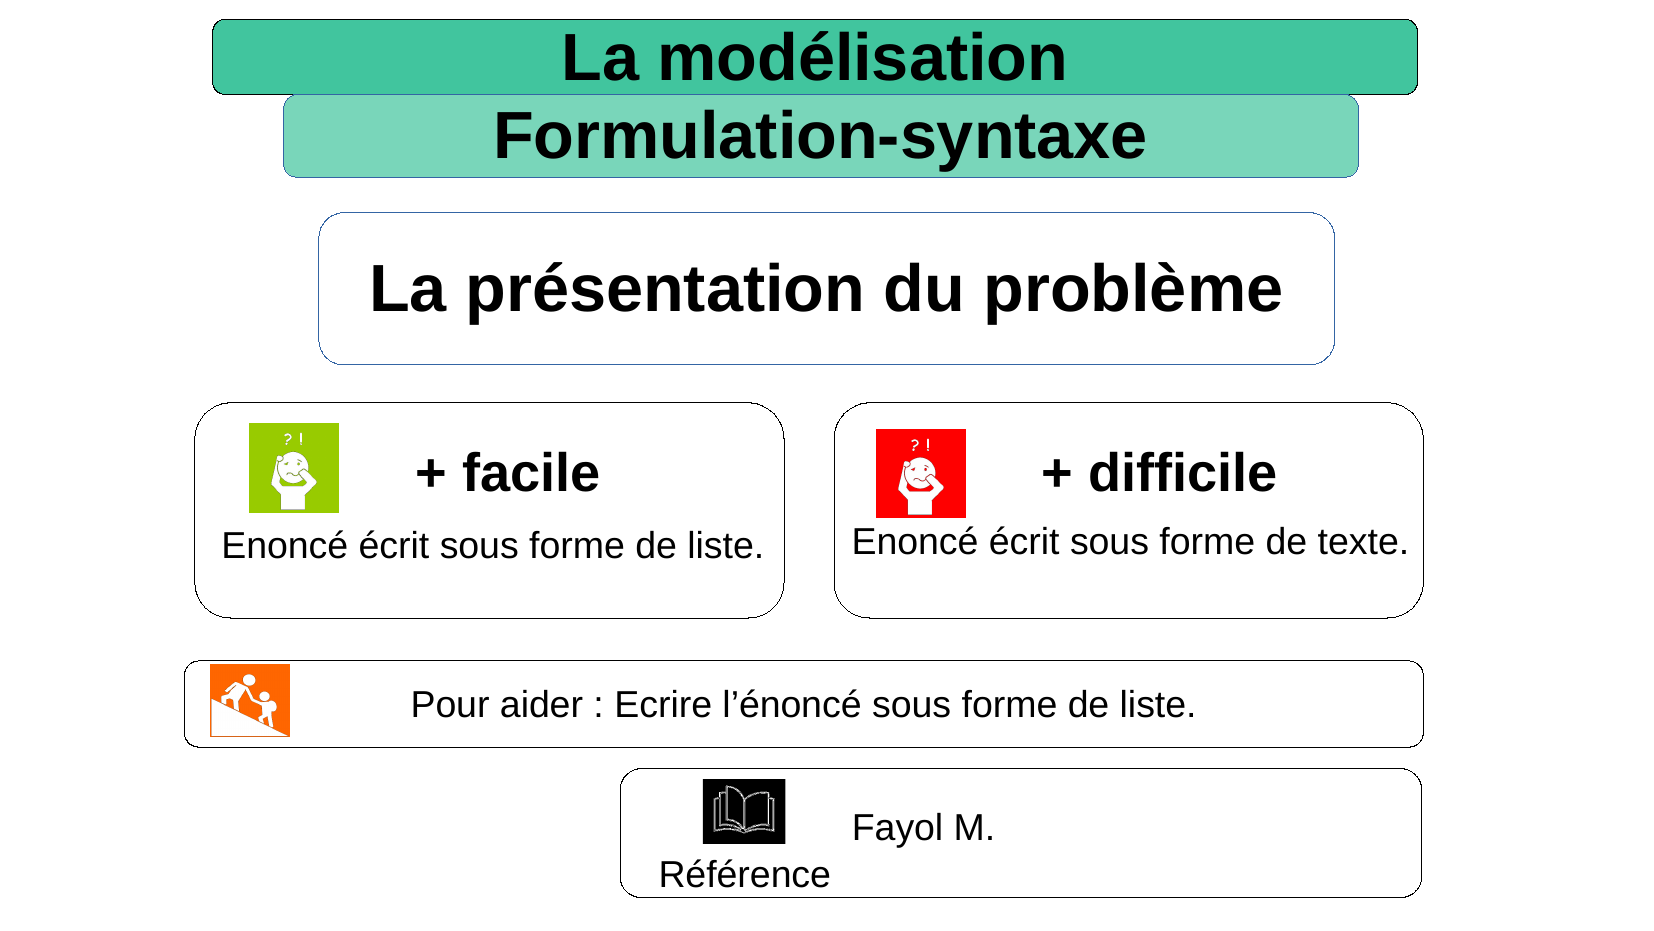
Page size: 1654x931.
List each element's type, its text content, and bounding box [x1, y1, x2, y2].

text_box Fayol M. [837, 798, 1436, 898]
text_box La présentation du problème [318, 212, 1335, 365]
picture [249, 423, 339, 513]
picture [876, 429, 966, 513]
picture [702, 779, 786, 844]
text_box La modélisation [212, 19, 1418, 95]
picture [210, 664, 290, 737]
text_box Pour aider : Ecrire l’énoncé sous forme de liste. [184, 660, 1424, 748]
text_box Enoncé écrit sous forme de texte. [836, 513, 1425, 661]
text_box Formulation-syntaxe [283, 94, 1359, 178]
text_box Référence [643, 845, 857, 903]
text_box Enoncé écrit sous forme de liste. [206, 516, 798, 660]
text_box + difficile [1025, 435, 1295, 513]
text_box + facile [399, 435, 617, 513]
